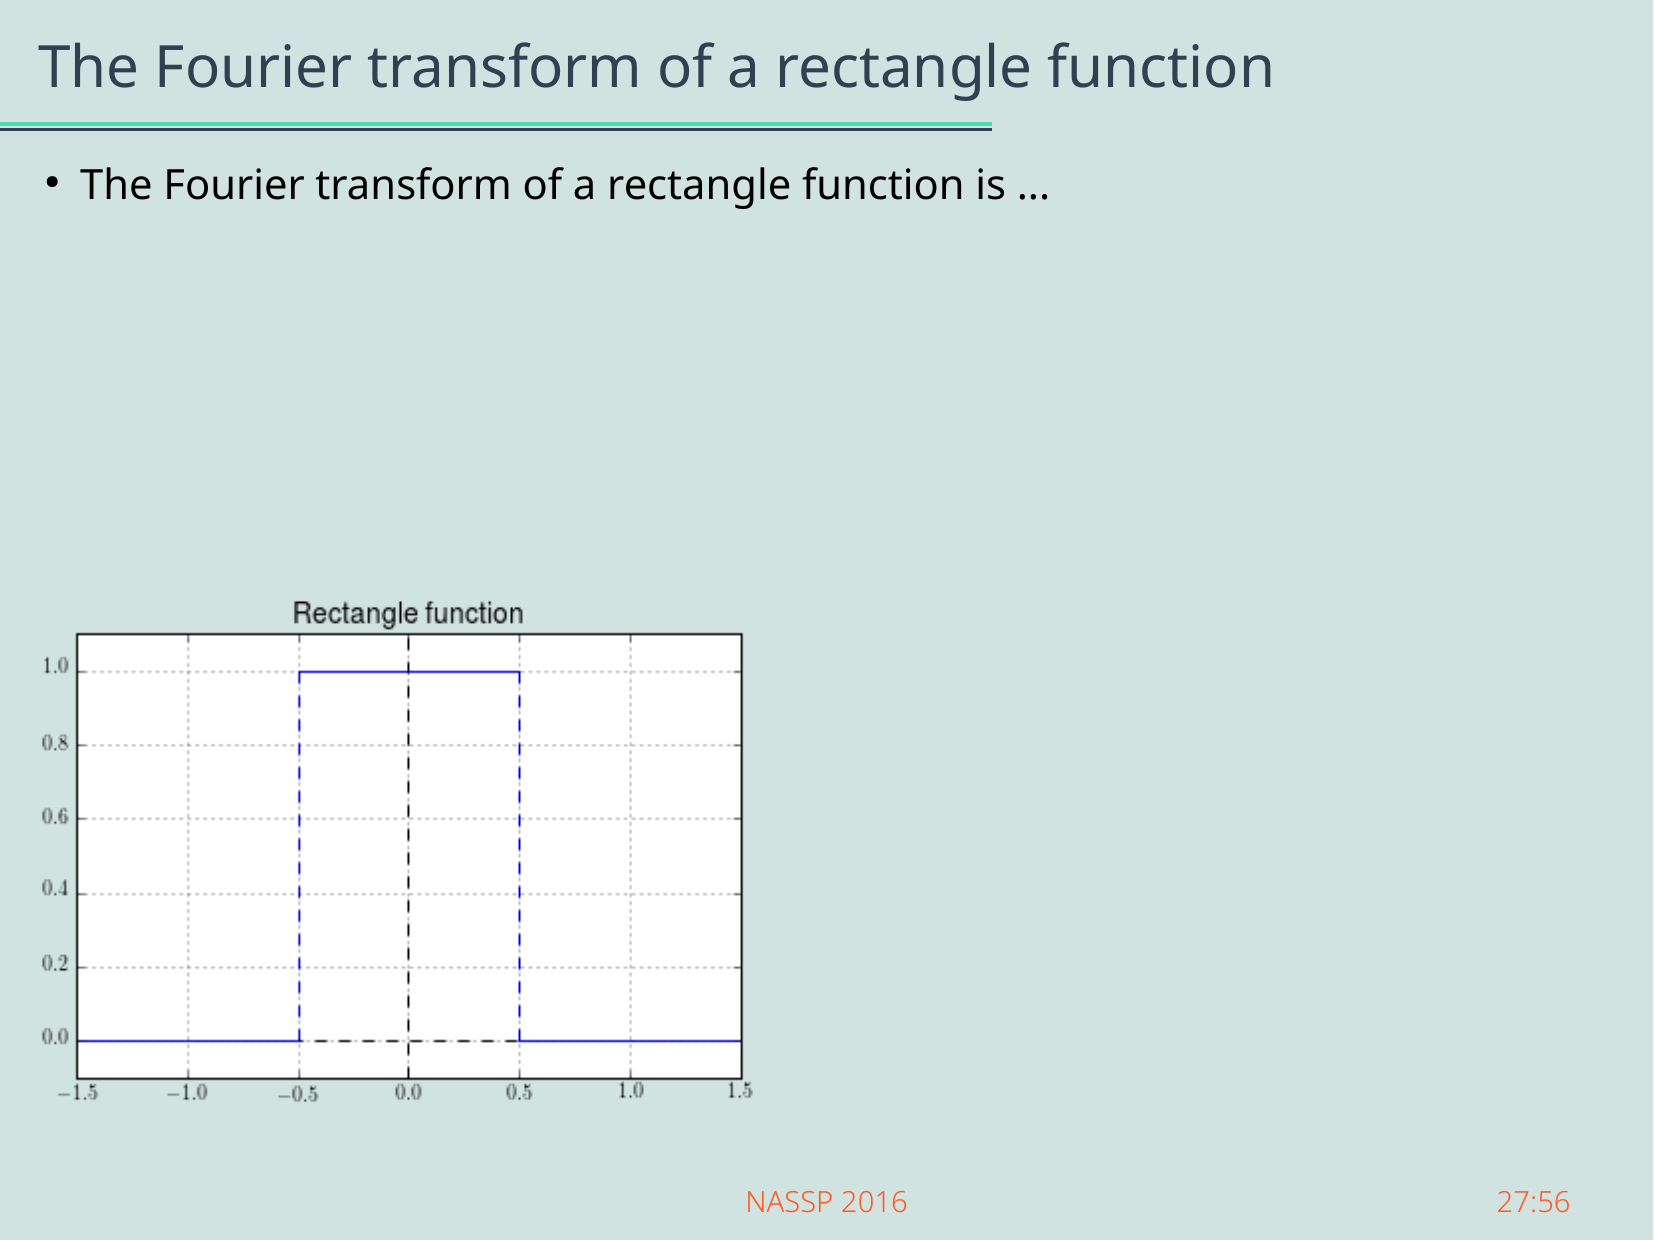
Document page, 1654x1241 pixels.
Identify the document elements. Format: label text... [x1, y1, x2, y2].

text_box The Fourier transform of a rectangle function [23, 17, 1347, 103]
picture [29, 590, 767, 1118]
text_box The Fourier transform of a rectangle function is ... [30, 147, 1637, 1170]
